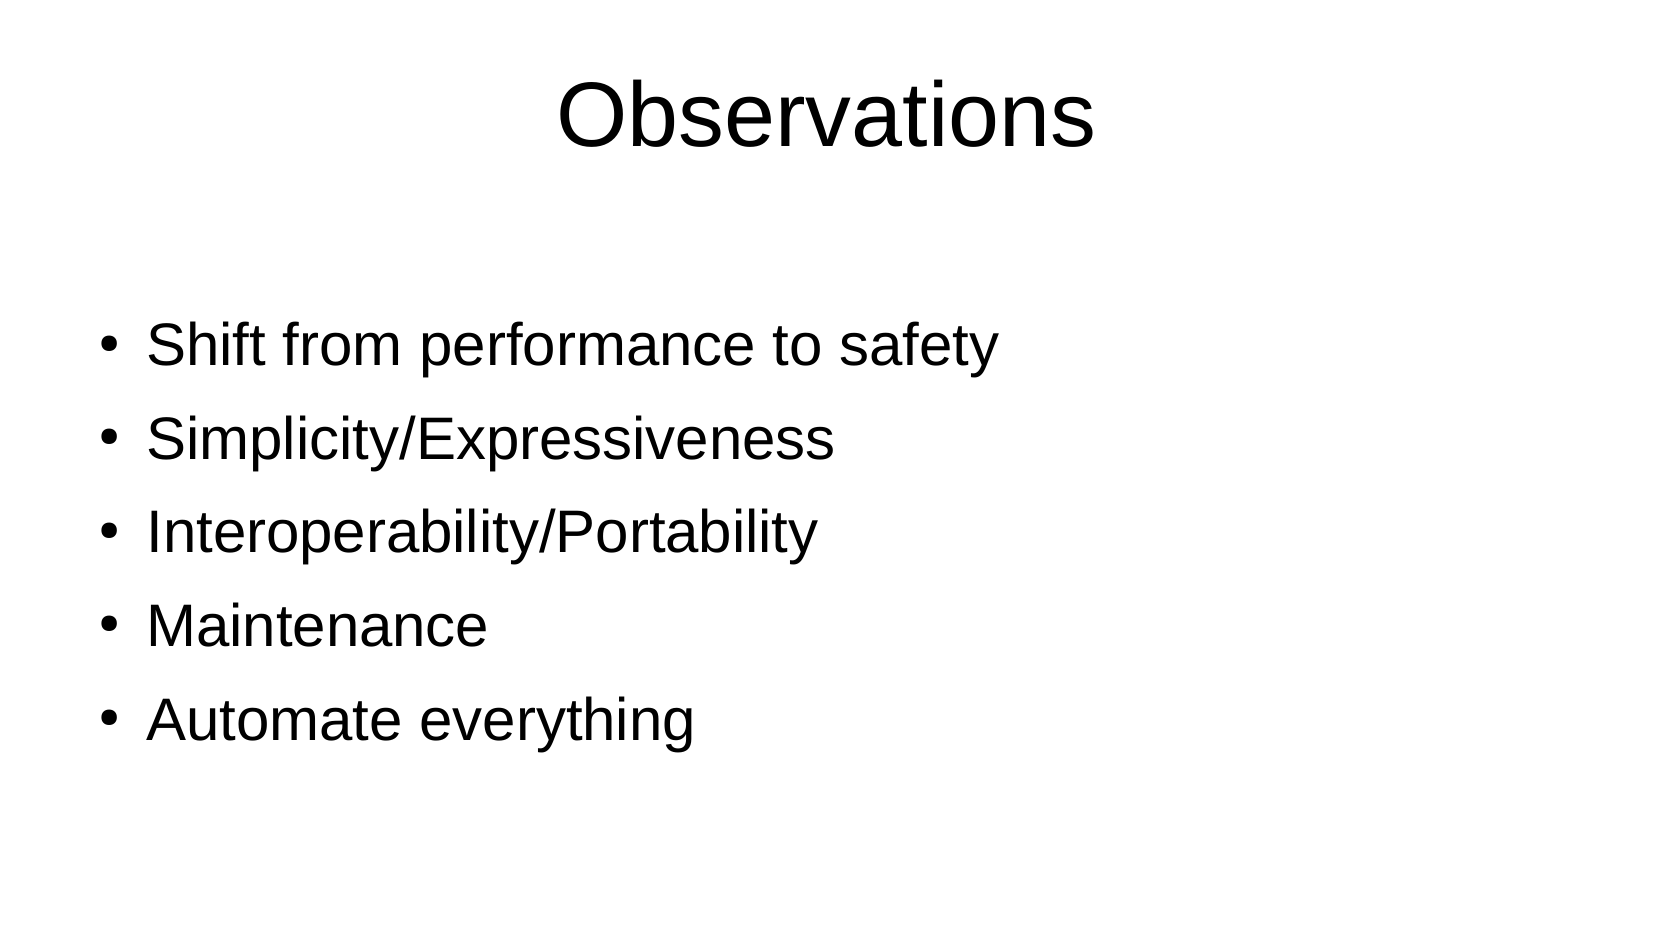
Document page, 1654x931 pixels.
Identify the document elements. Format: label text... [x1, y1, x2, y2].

title Observations [82, 37, 1571, 193]
list Shift from performance to safety Simplicity/Expressiveness Interoperability/Portability Maintenance Automate everything [82, 217, 1571, 758]
